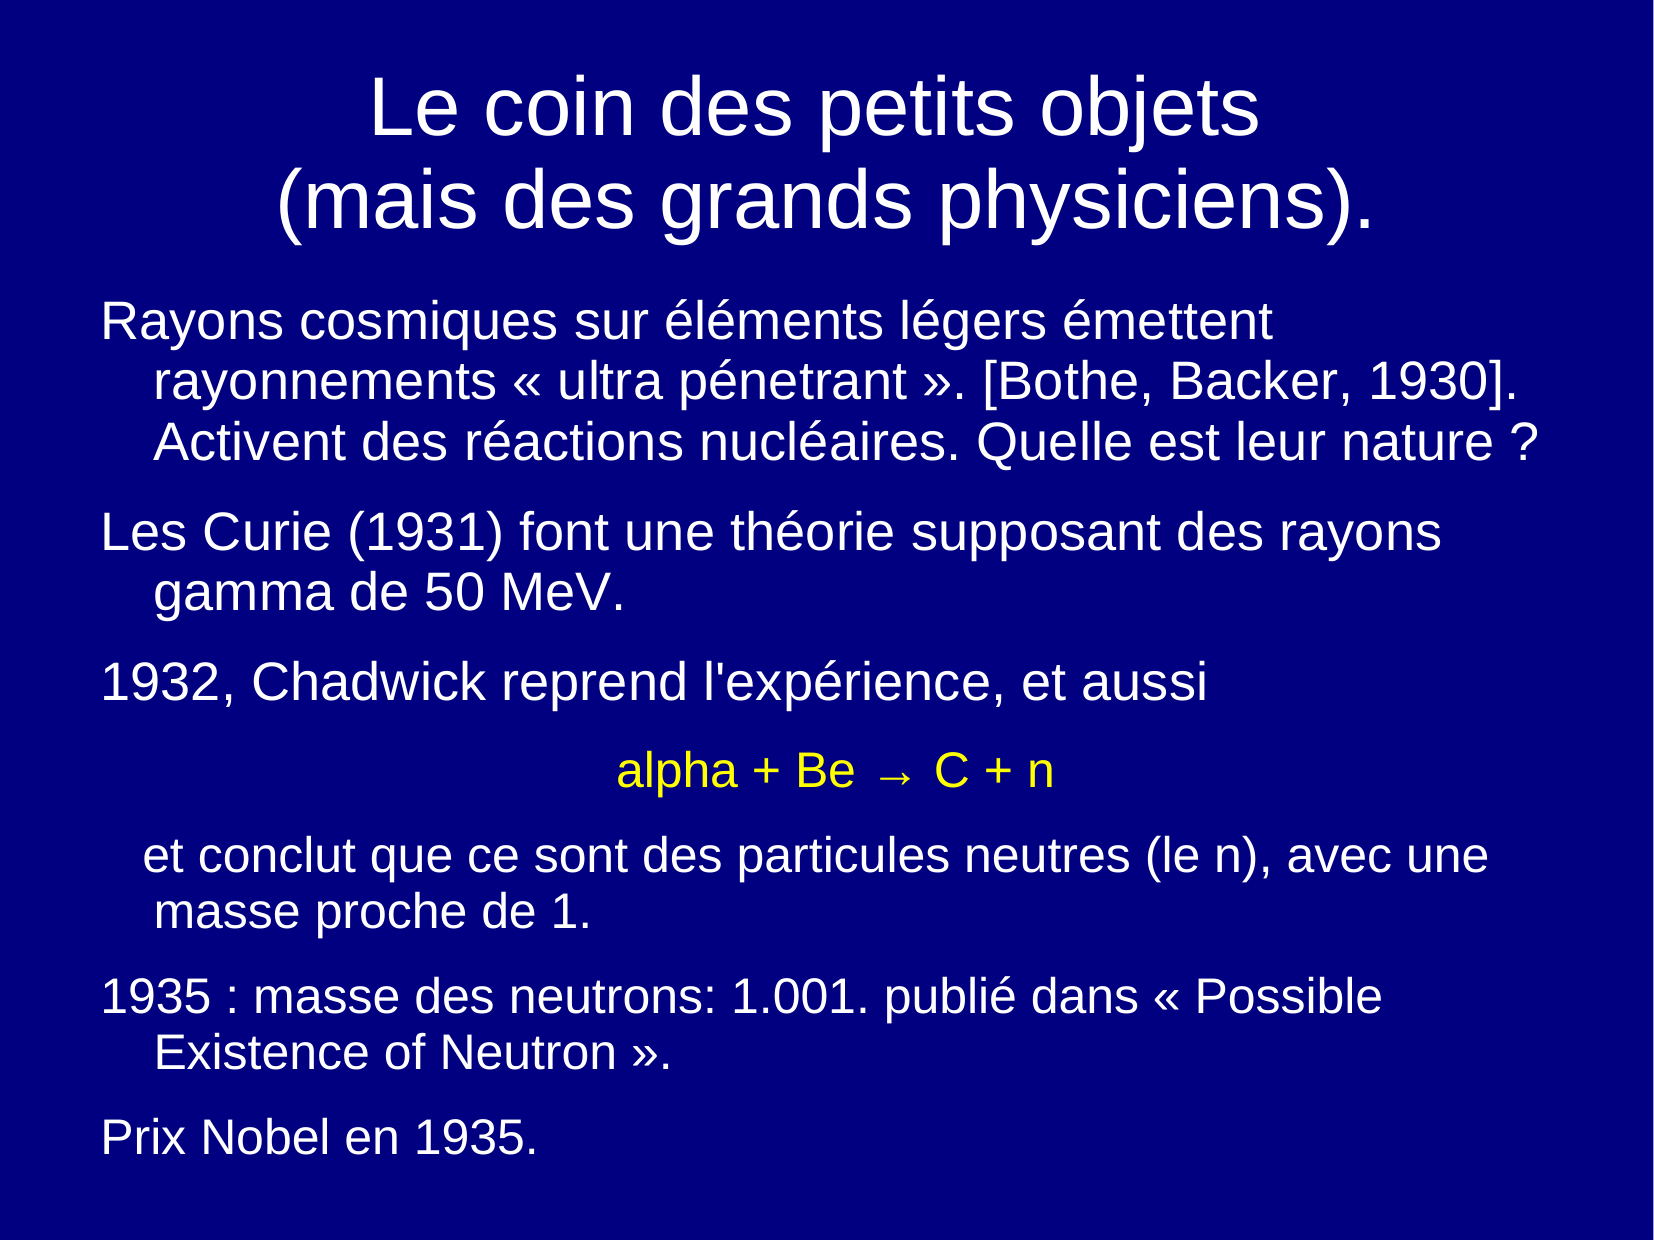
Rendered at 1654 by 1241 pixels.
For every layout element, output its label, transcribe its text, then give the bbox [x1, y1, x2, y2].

list Rayons cosmiques sur éléments légers émettent rayonnements « ultra pénetrant ». [Bothe, Backer, 1930]. Activent des réactions nucléaires. Quelle est leur nature ? Les Curie (1931) font une théorie supposant des rayons gamma de 50 MeV. 1932, Chadwick reprend l'expérience, et aussi alpha + Be → C + n et conclut que ce sont des particules neutres (le n), avec une masse proche de 1. 1935 : masse des neutrons: 1.001. publié dans « Possible Existence of Neutron ». Prix Nobel en 1935. [82, 290, 1571, 1166]
title Le coin des petits objets (mais des grands physiciens). [82, 49, 1571, 257]
